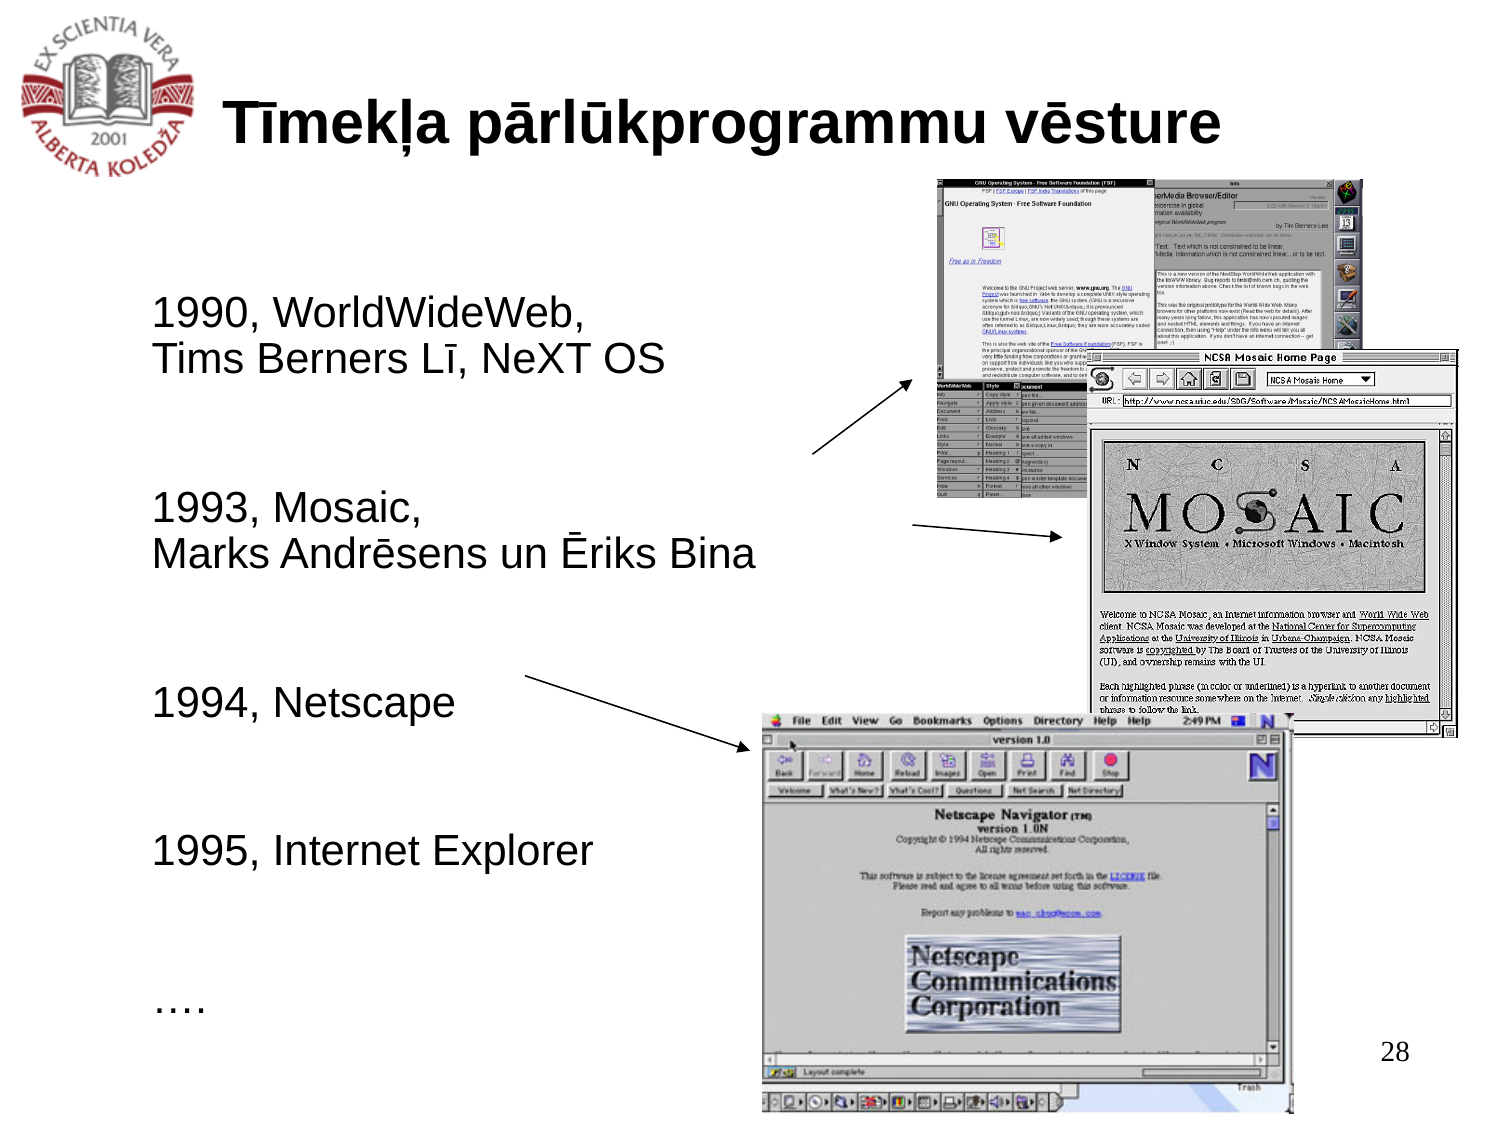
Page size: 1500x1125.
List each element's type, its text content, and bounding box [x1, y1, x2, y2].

title Tīmekļa pārlūkprogrammu vēsture [50, 62, 1374, 175]
picture [762, 179, 1459, 1114]
picture [21, 16, 194, 177]
text_box <skaitlis> [1294, 1025, 1426, 1101]
list 1990, WorldWideWeb, Tims Berners Lī, NeXT OS 1993, Mosaic, Marks Andrēsens un Ēriks Bina 1994, Netscape 1995, Internet Explorer …. [74, 282, 925, 1038]
